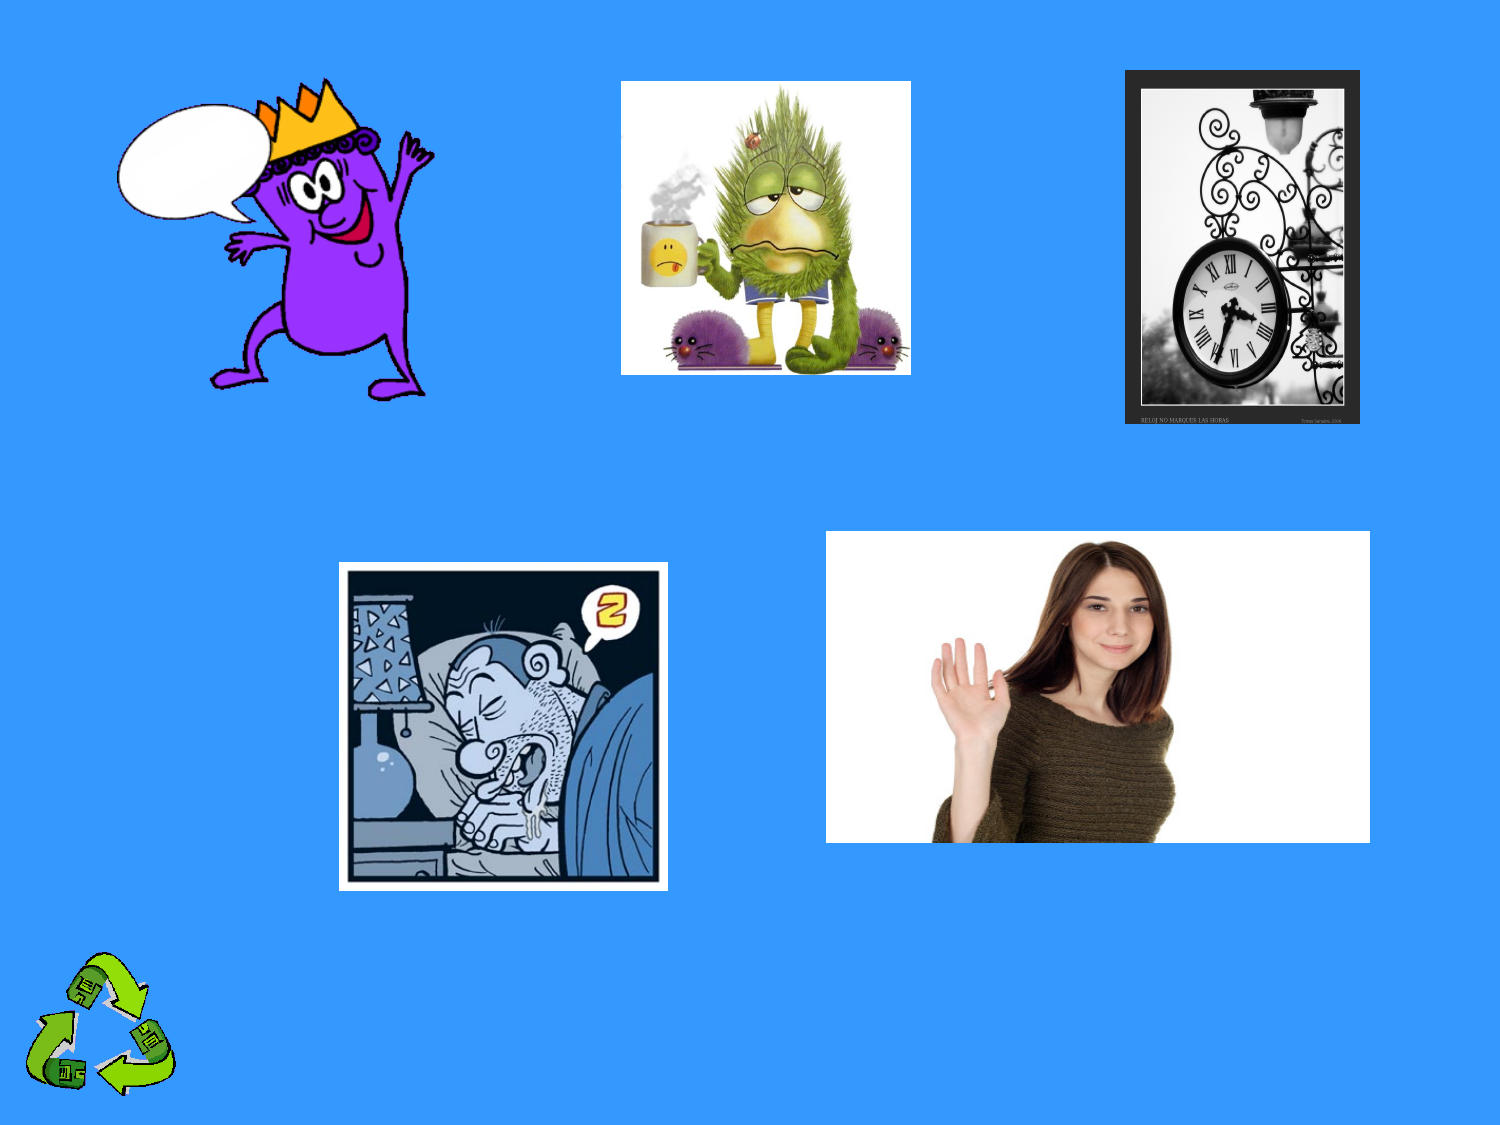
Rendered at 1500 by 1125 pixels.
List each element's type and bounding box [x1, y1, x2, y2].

text_box [131, 111, 257, 209]
picture [826, 531, 1370, 843]
picture [339, 562, 668, 891]
picture [117, 70, 444, 409]
picture [621, 81, 911, 375]
picture [23, 949, 178, 1098]
picture [1125, 70, 1360, 424]
